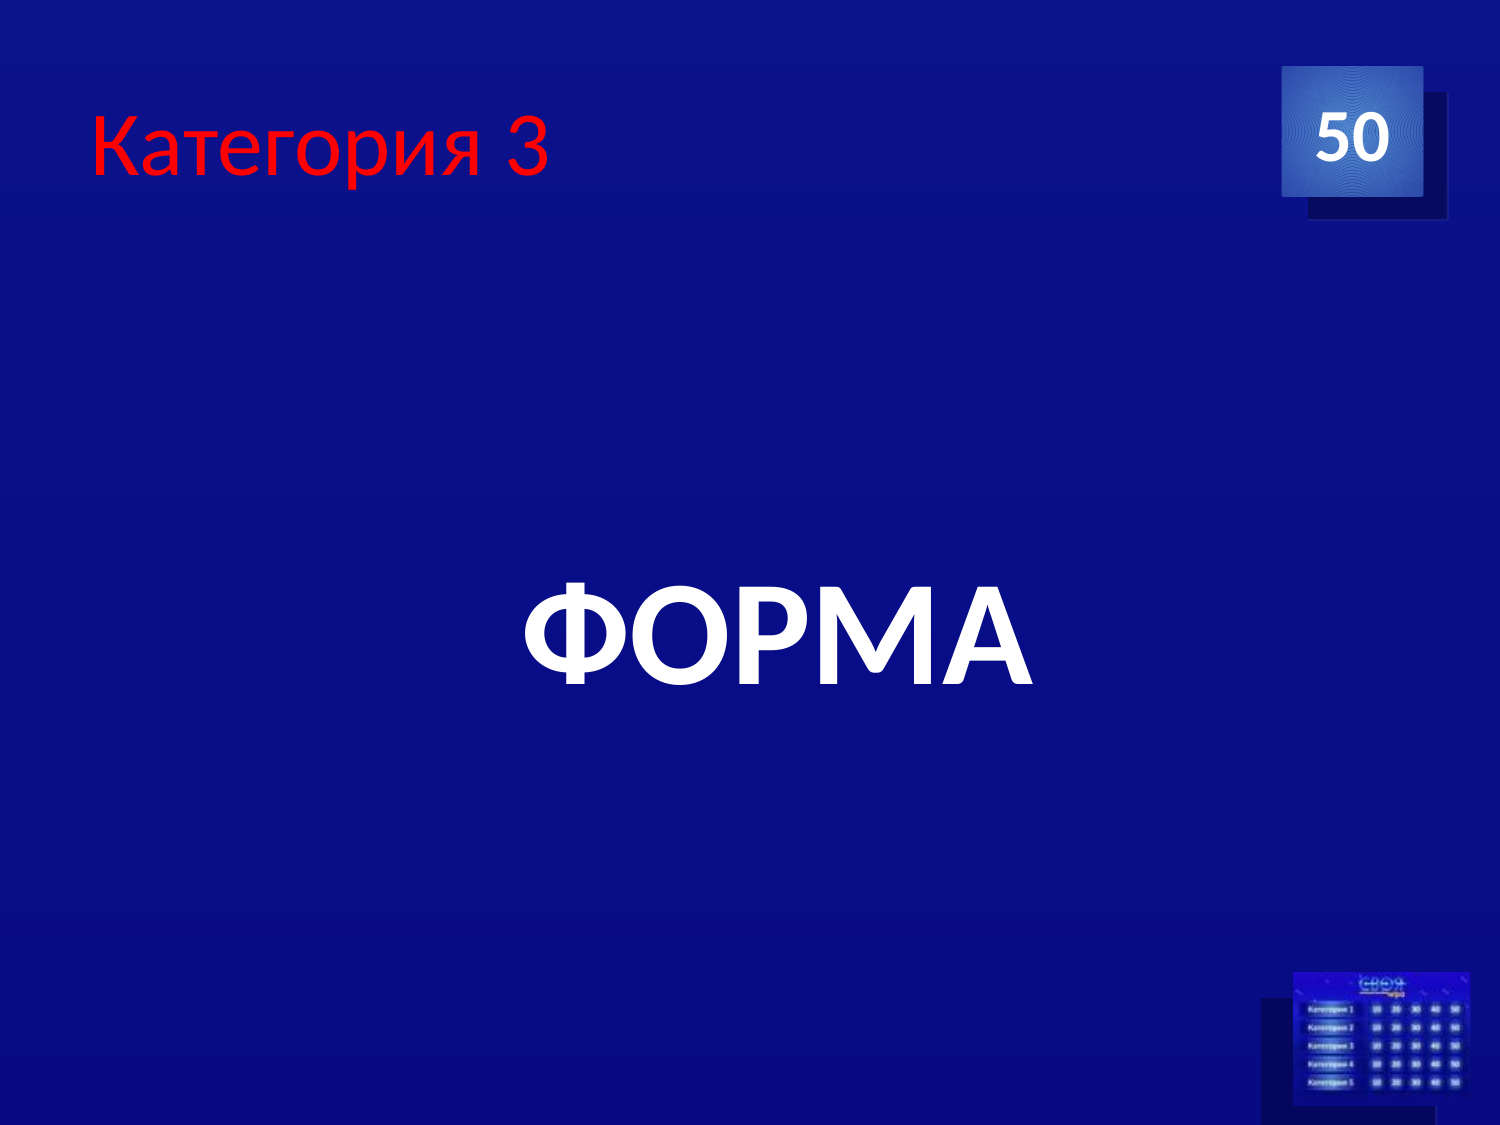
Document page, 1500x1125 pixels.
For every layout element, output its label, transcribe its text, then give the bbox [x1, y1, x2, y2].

title Категория 3 [75, 45, 1258, 233]
list ФОРМА [75, 262, 1426, 1000]
text_box 50 [1282, 66, 1423, 196]
